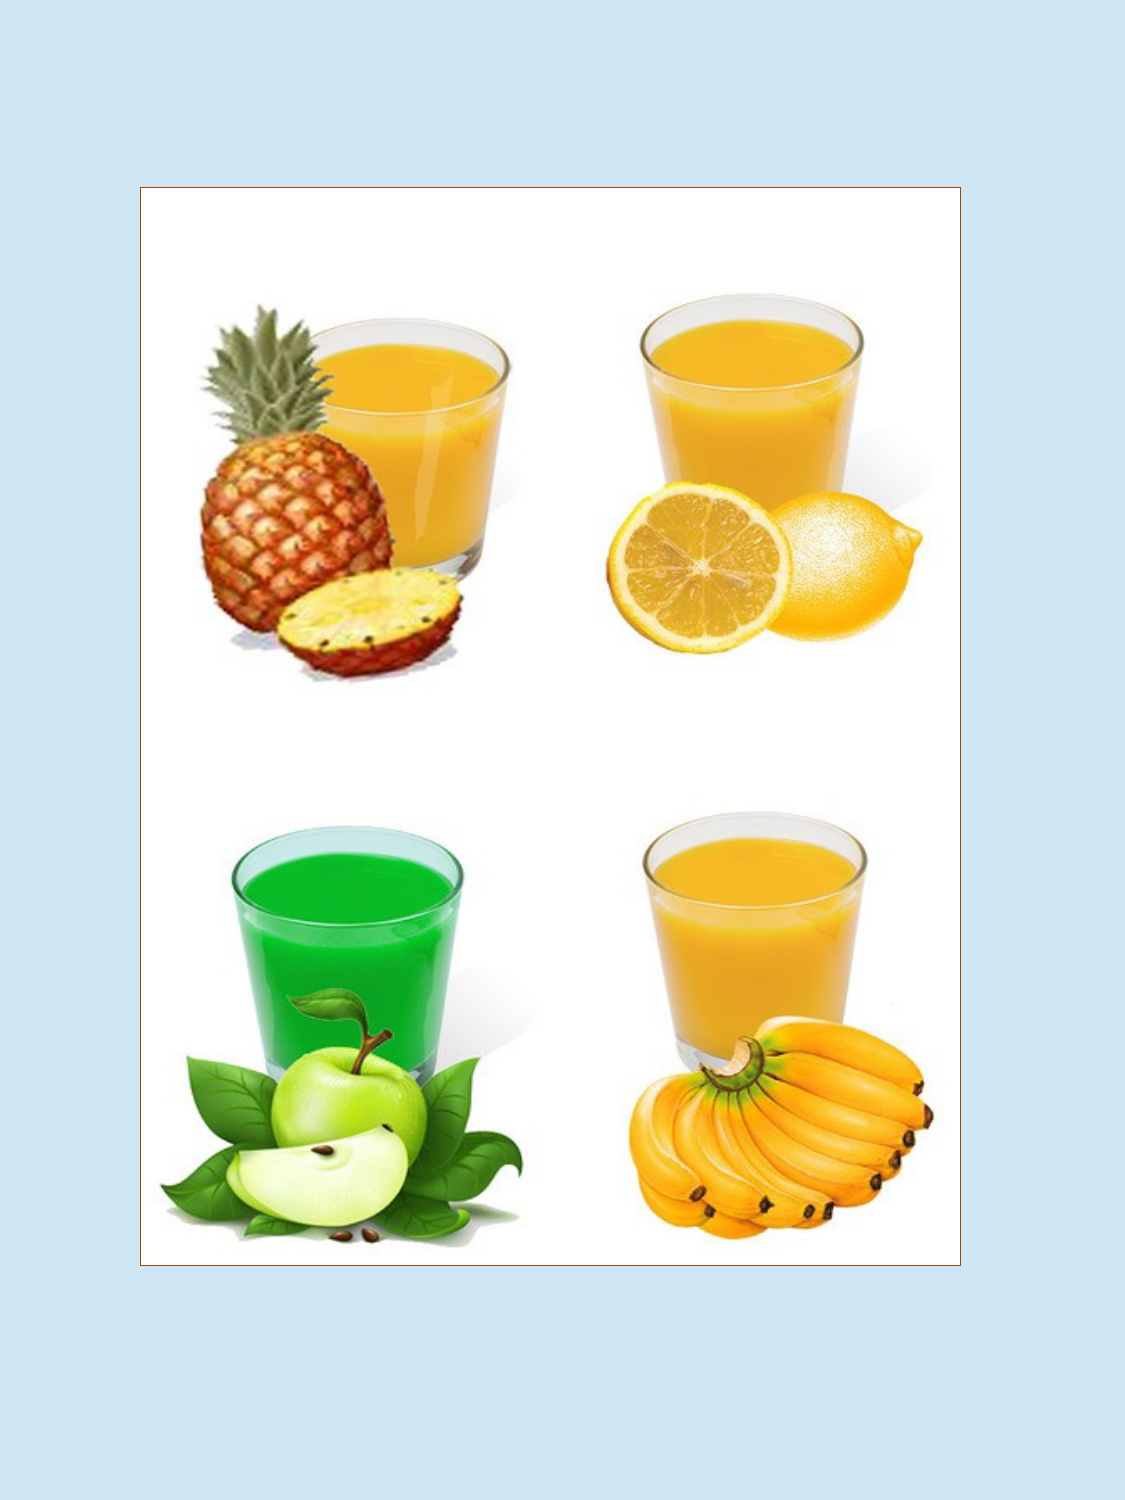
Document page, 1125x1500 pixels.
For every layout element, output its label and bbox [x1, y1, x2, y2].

picture [140, 187, 961, 1266]
